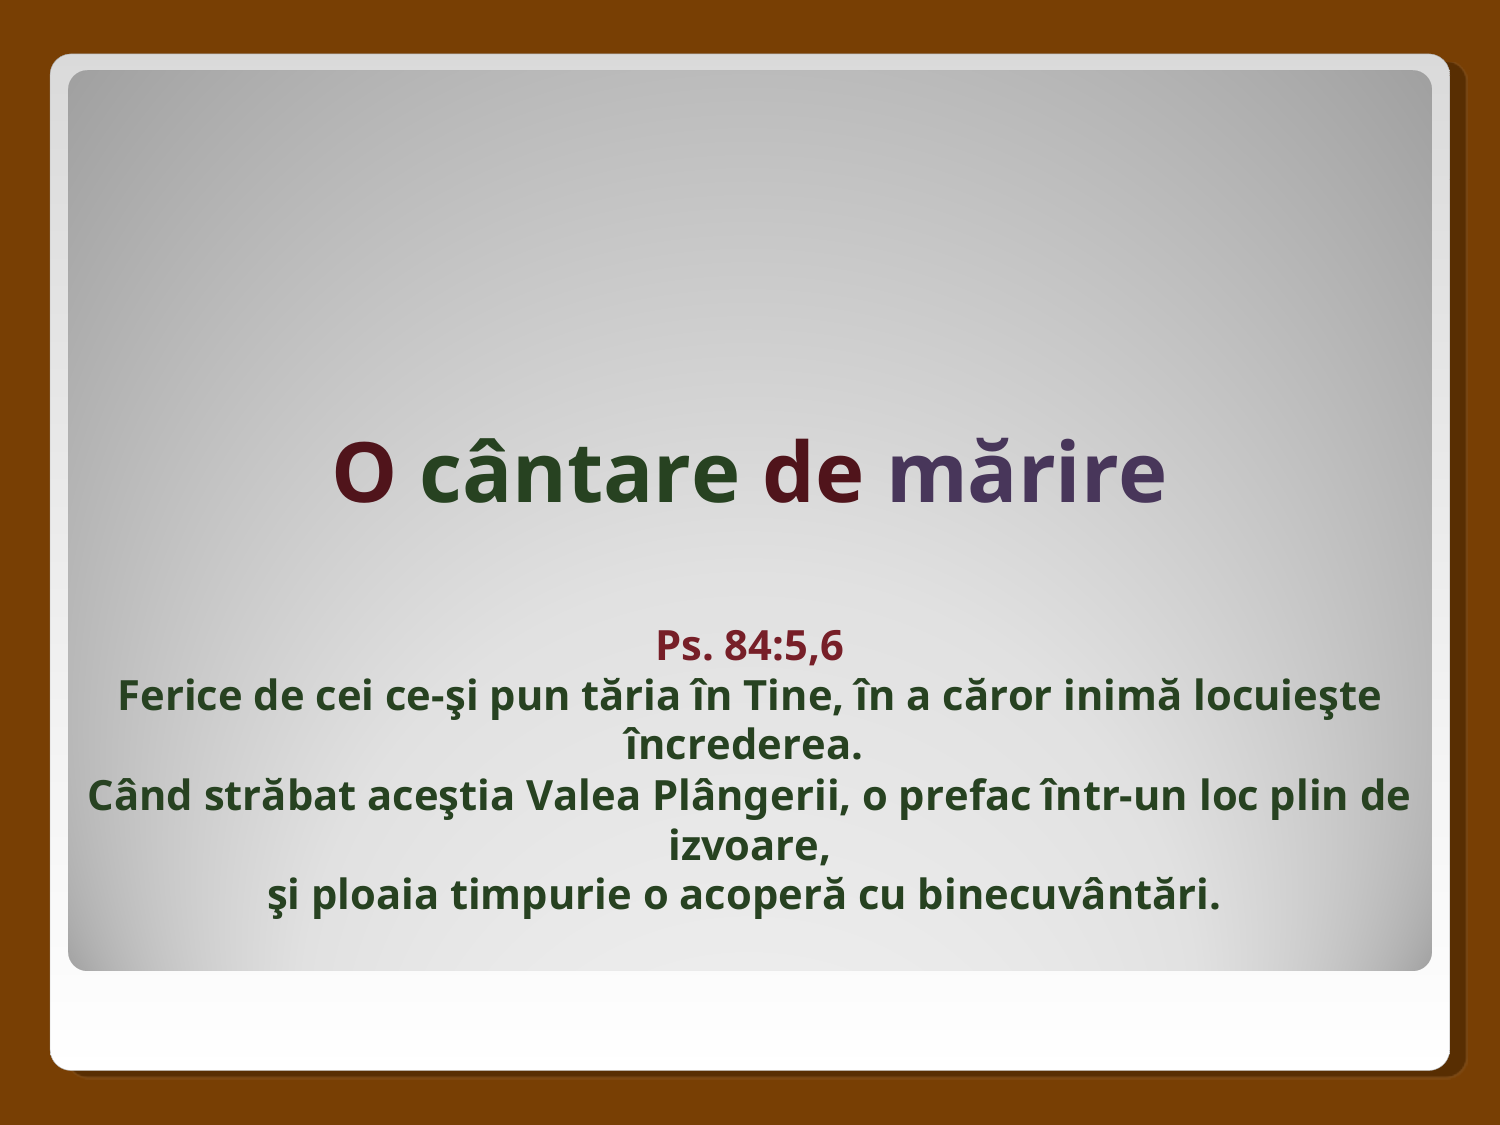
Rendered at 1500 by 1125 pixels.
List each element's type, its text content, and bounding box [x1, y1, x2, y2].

title O cântare de mărire [53, 66, 1447, 528]
picture [755, 638, 762, 649]
picture [665, 635, 673, 644]
picture [731, 647, 740, 656]
picture [732, 634, 739, 641]
picture [67, 528, 1433, 657]
picture [828, 646, 836, 655]
text_box Ps. 84:5,6 Ferice de cei ce-şi pun tăria în Tine, în a căror inimă locuieşte încrederea. Când străbat aceştia Valea Plângerii, o prefac într-un loc plin de izvoare, şi ploaia timpurie o acoperă cu binecuvântări. [64, 657, 1436, 977]
